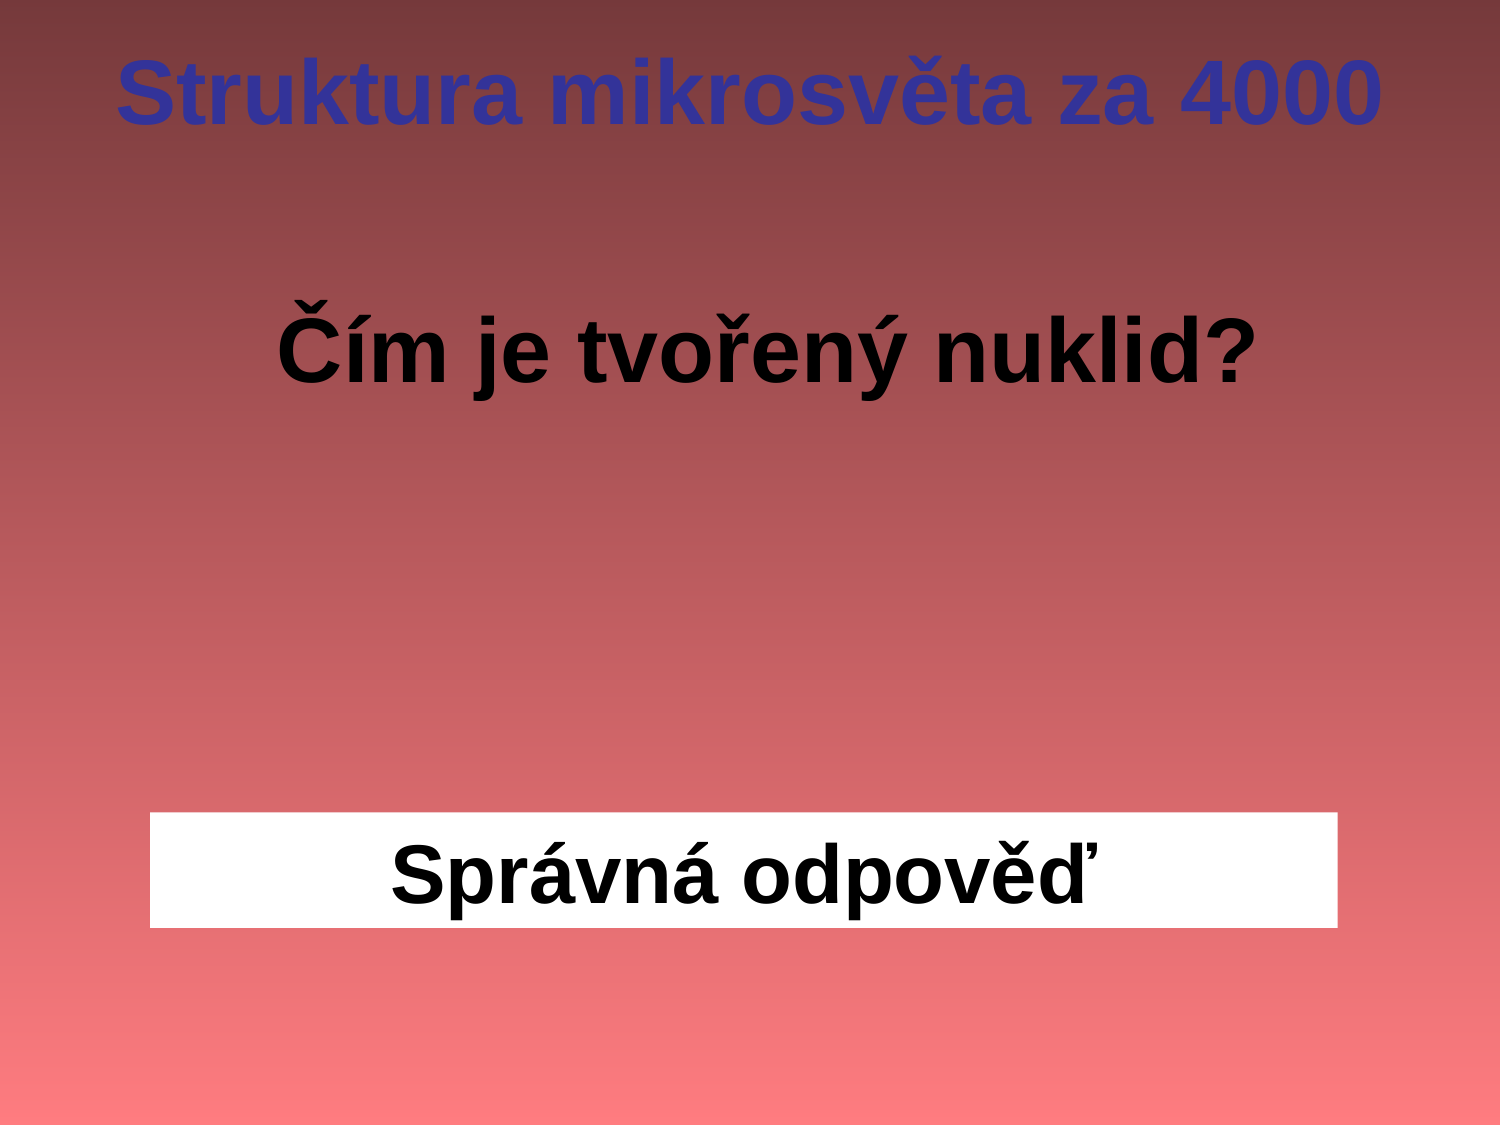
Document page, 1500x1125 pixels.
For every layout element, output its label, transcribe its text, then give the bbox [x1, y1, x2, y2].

text_box Čím je tvořený nuklid? [112, 283, 1426, 409]
text_box Struktura mikrosvěta za 4000 [0, 24, 1500, 151]
text_box Správná odpověď [150, 812, 1338, 928]
